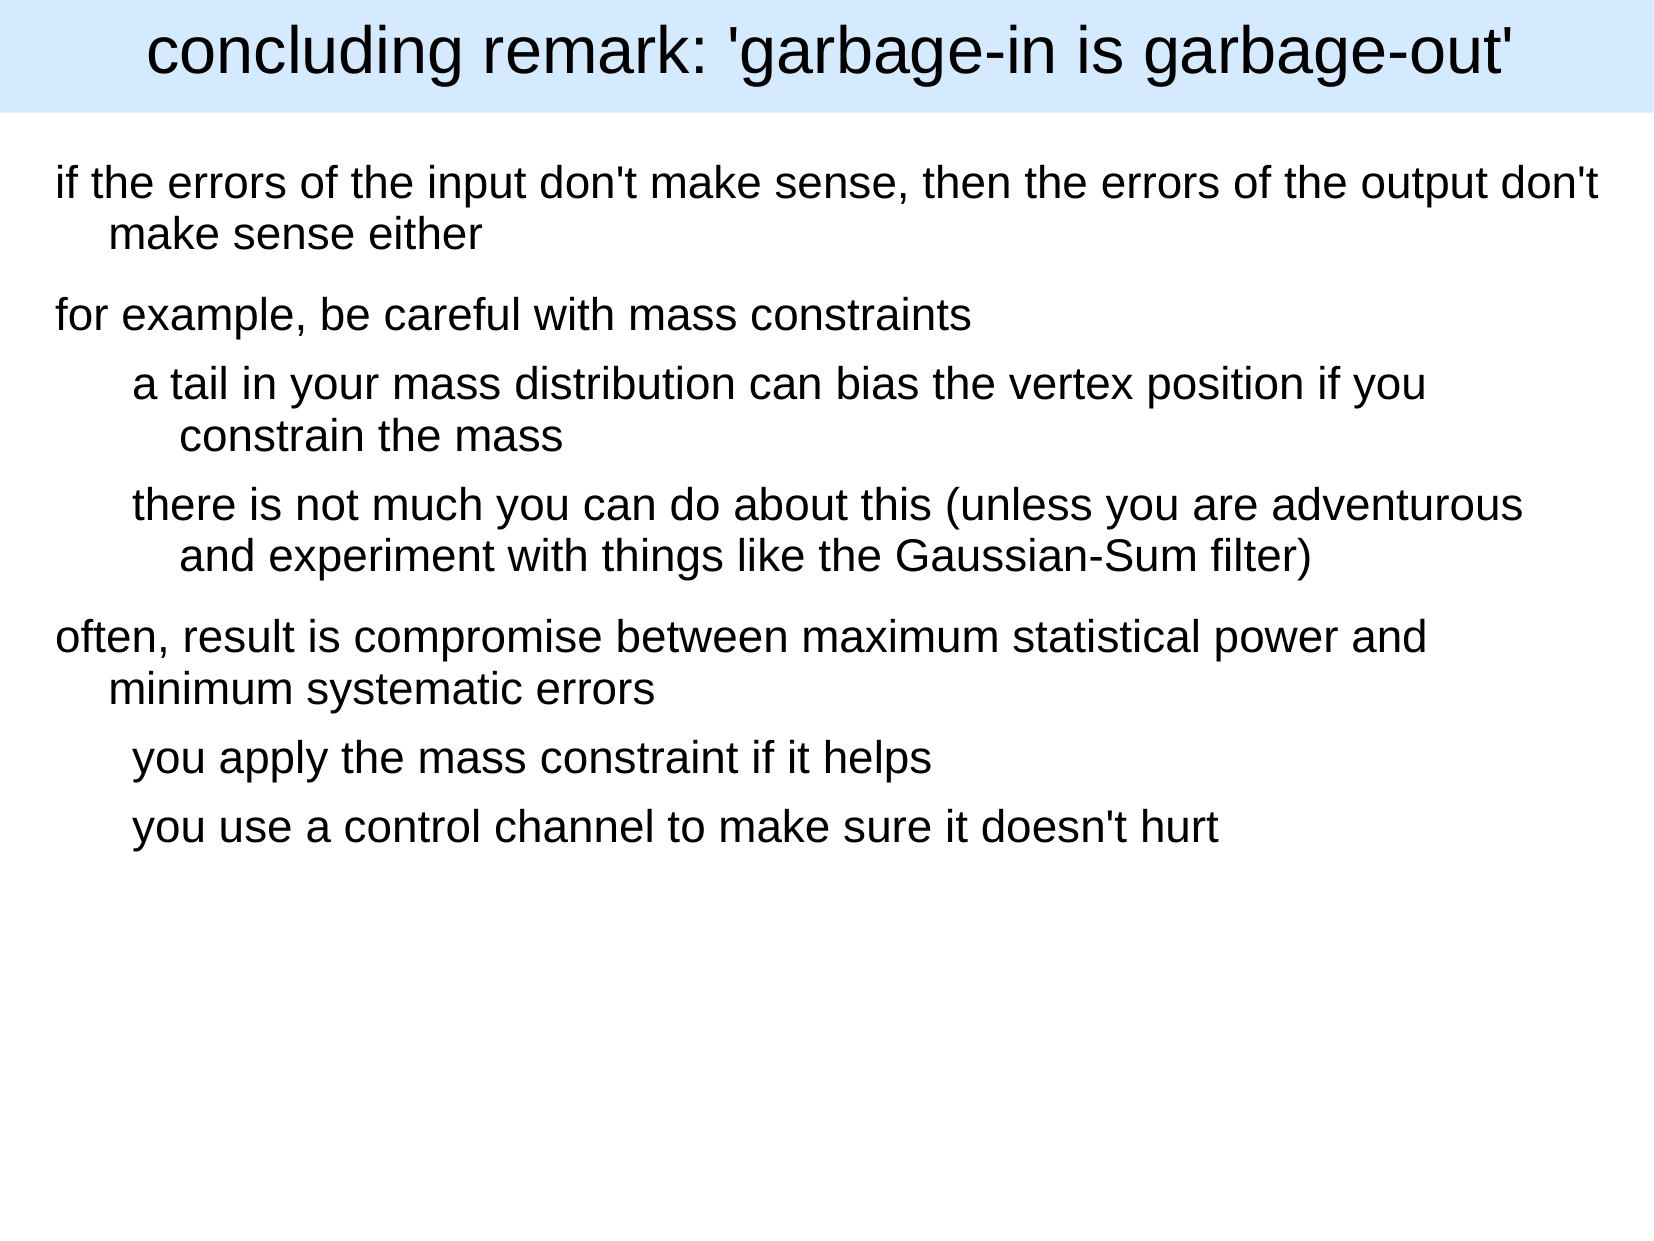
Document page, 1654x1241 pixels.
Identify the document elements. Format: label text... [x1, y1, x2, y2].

list if the errors of the input don't make sense, then the errors of the output don't make sense either for example, be careful with mass constraints a tail in your mass distribution can bias the vertex position if you constrain the mass there is not much you can do about this (unless you are adventurous and experiment with things like the Gaussian-Sum filter) often, result is compromise between maximum statistical power and minimum systematic errors you apply the mass constraint if it helps you use a control channel to make sure it doesn't hurt [37, 156, 1613, 1037]
title concluding remark: 'garbage-in is garbage-out' [86, 0, 1576, 100]
